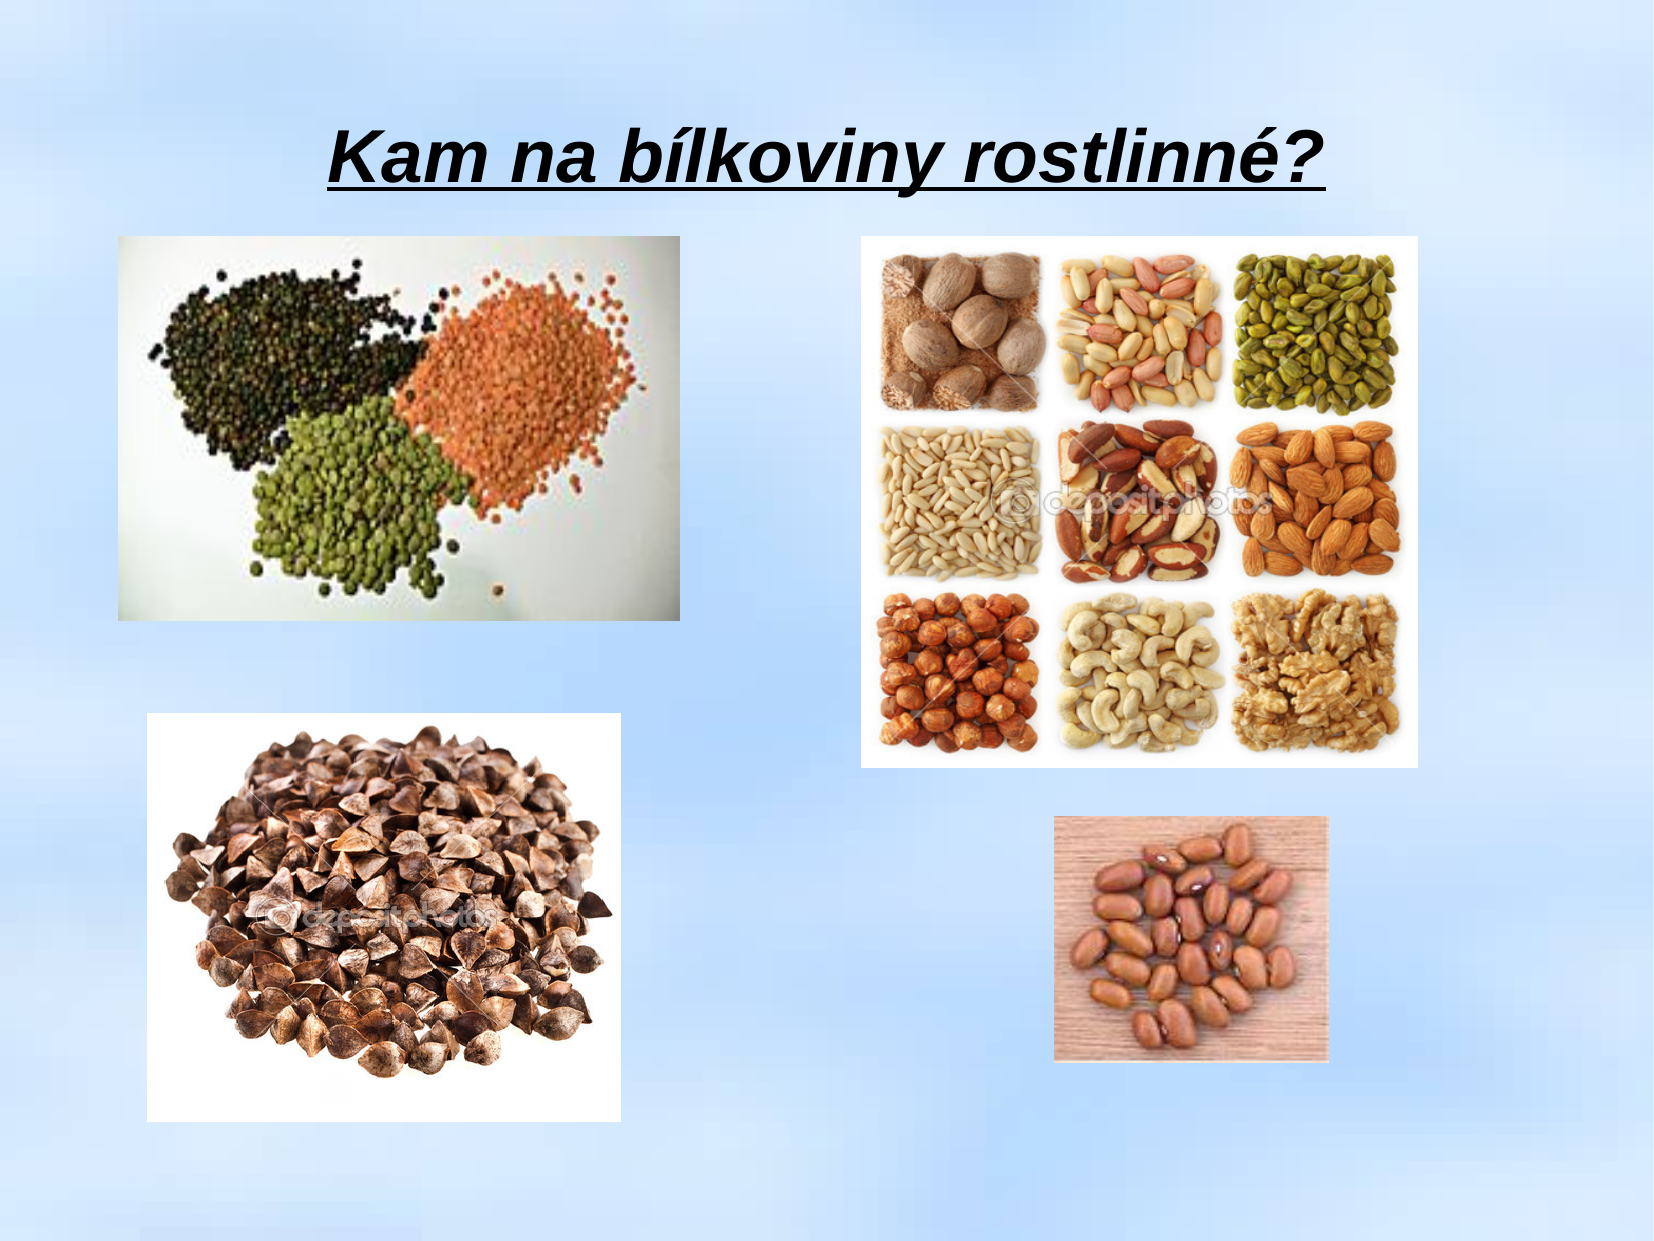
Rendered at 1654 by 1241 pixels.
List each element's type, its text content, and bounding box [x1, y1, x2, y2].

picture [861, 236, 1418, 768]
picture [118, 236, 680, 621]
picture [147, 713, 621, 1123]
title Kam na bílkoviny rostlinné? [82, 49, 1571, 257]
picture [1054, 816, 1329, 1063]
